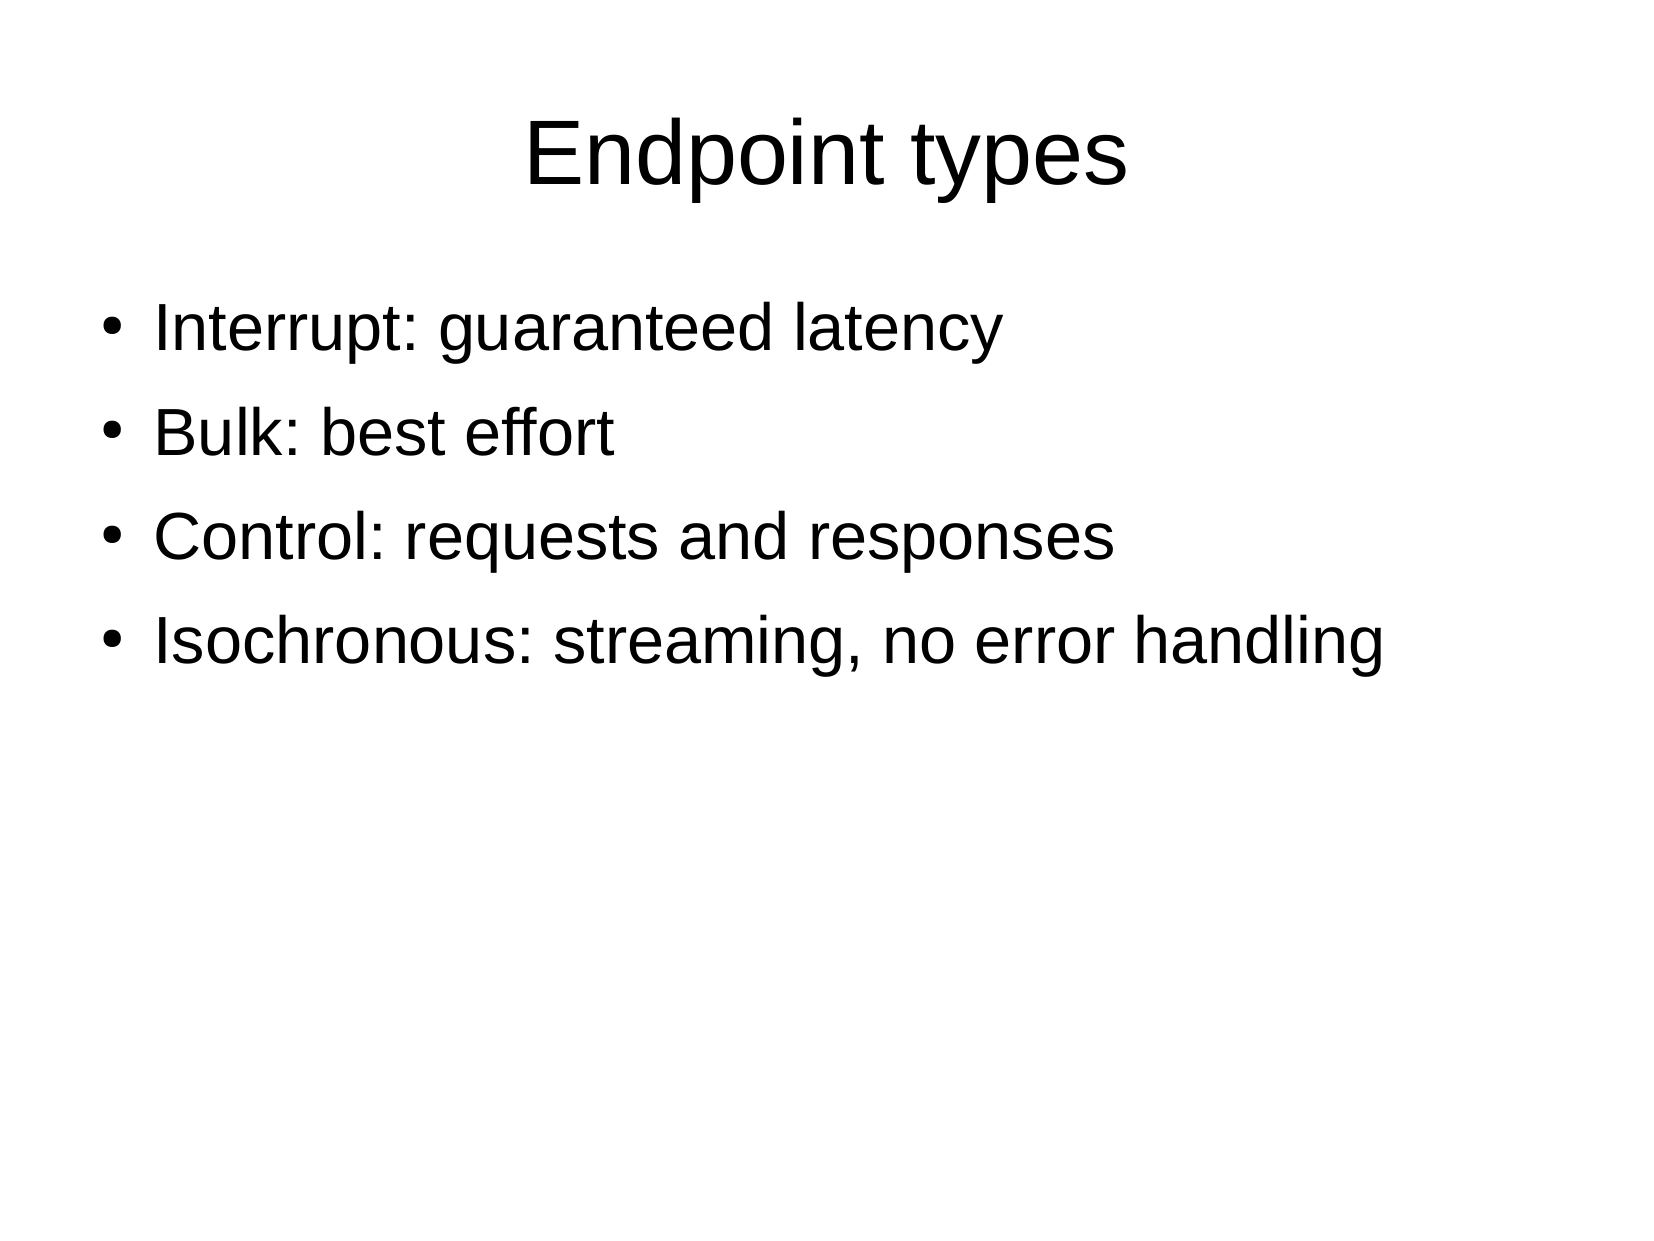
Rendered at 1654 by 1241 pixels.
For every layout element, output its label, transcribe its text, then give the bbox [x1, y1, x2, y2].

title Endpoint types [82, 49, 1571, 257]
list Interrupt: guaranteed latency Bulk: best effort Control: requests and responses Isochronous: streaming, no error handling [82, 290, 1571, 1010]
